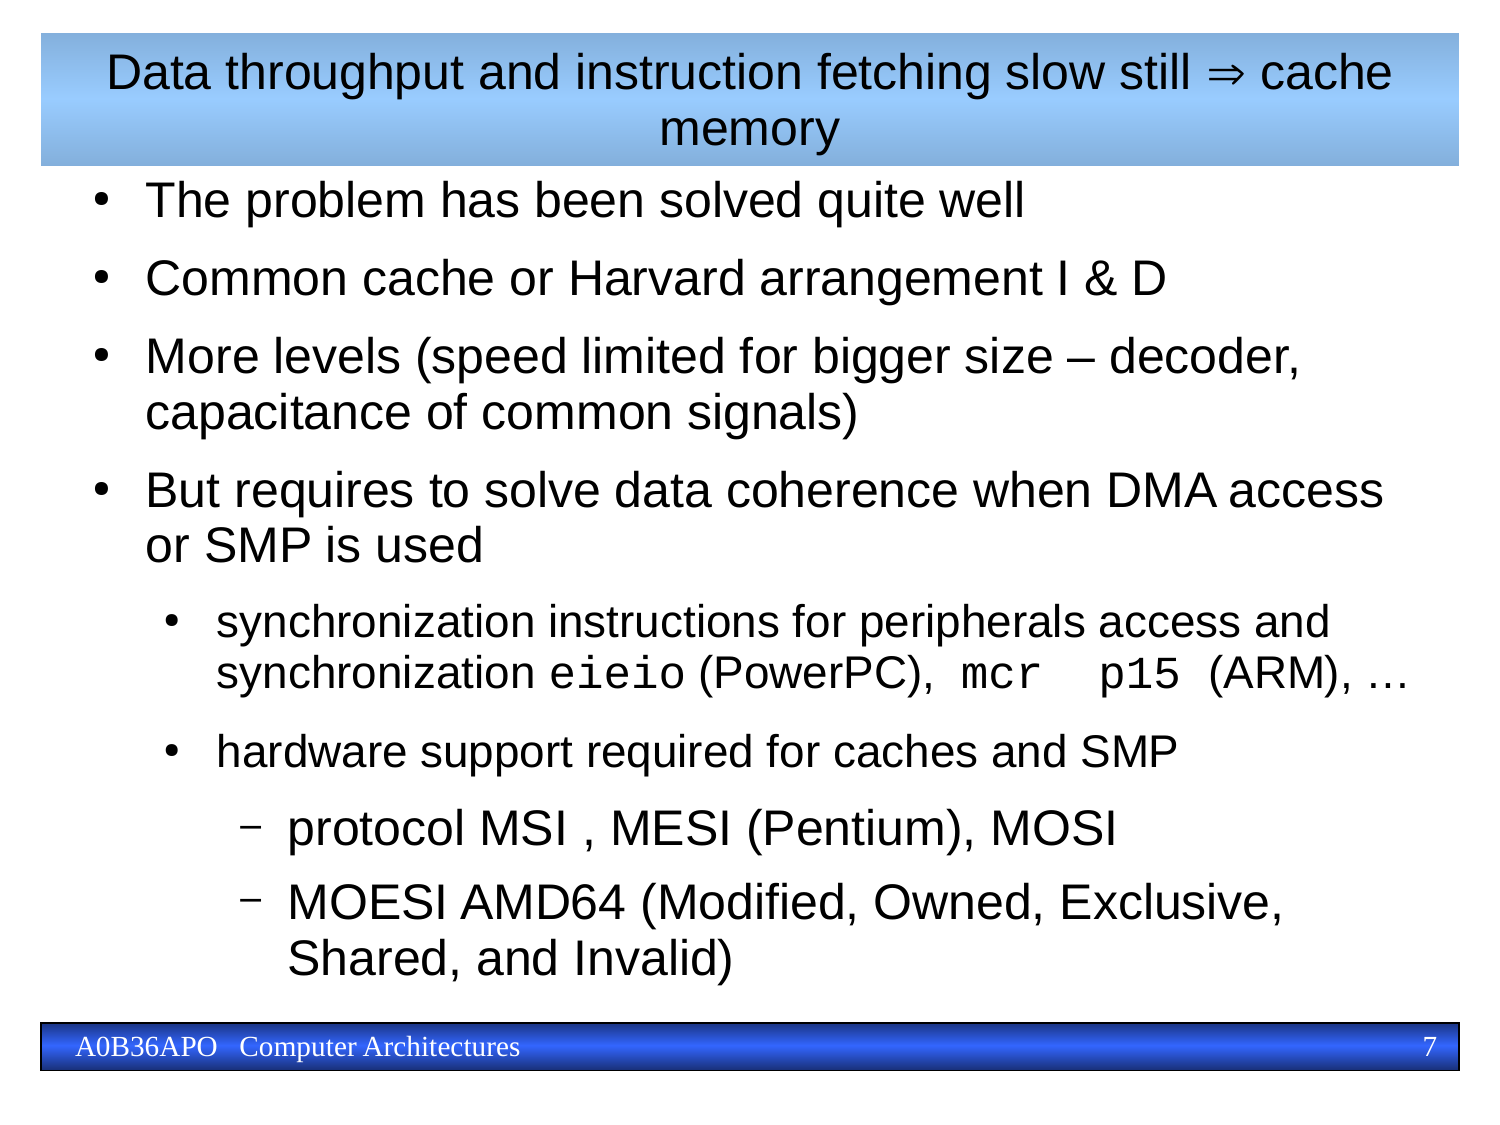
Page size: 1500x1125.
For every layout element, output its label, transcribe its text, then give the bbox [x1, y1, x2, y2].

list The problem has been solved quite well Common cache or Harvard arrangement I & D More levels (speed limited for bigger size – decoder, capacitance of common signals) But requires to solve data coherence when DMA access or SMP is used synchronization instructions for peripherals access and synchronization eieio (PowerPC), mcr p15 (ARM), … hardware support required for caches and SMP protocol MSI , MESI (Pentium), MOSI MOESI AMD64 (Modified, Owned, Exclusive, Shared, and Invalid) [75, 172, 1426, 1000]
title Data throughput and instruction fetching slow still ⇒ cache memory [41, 33, 1459, 166]
